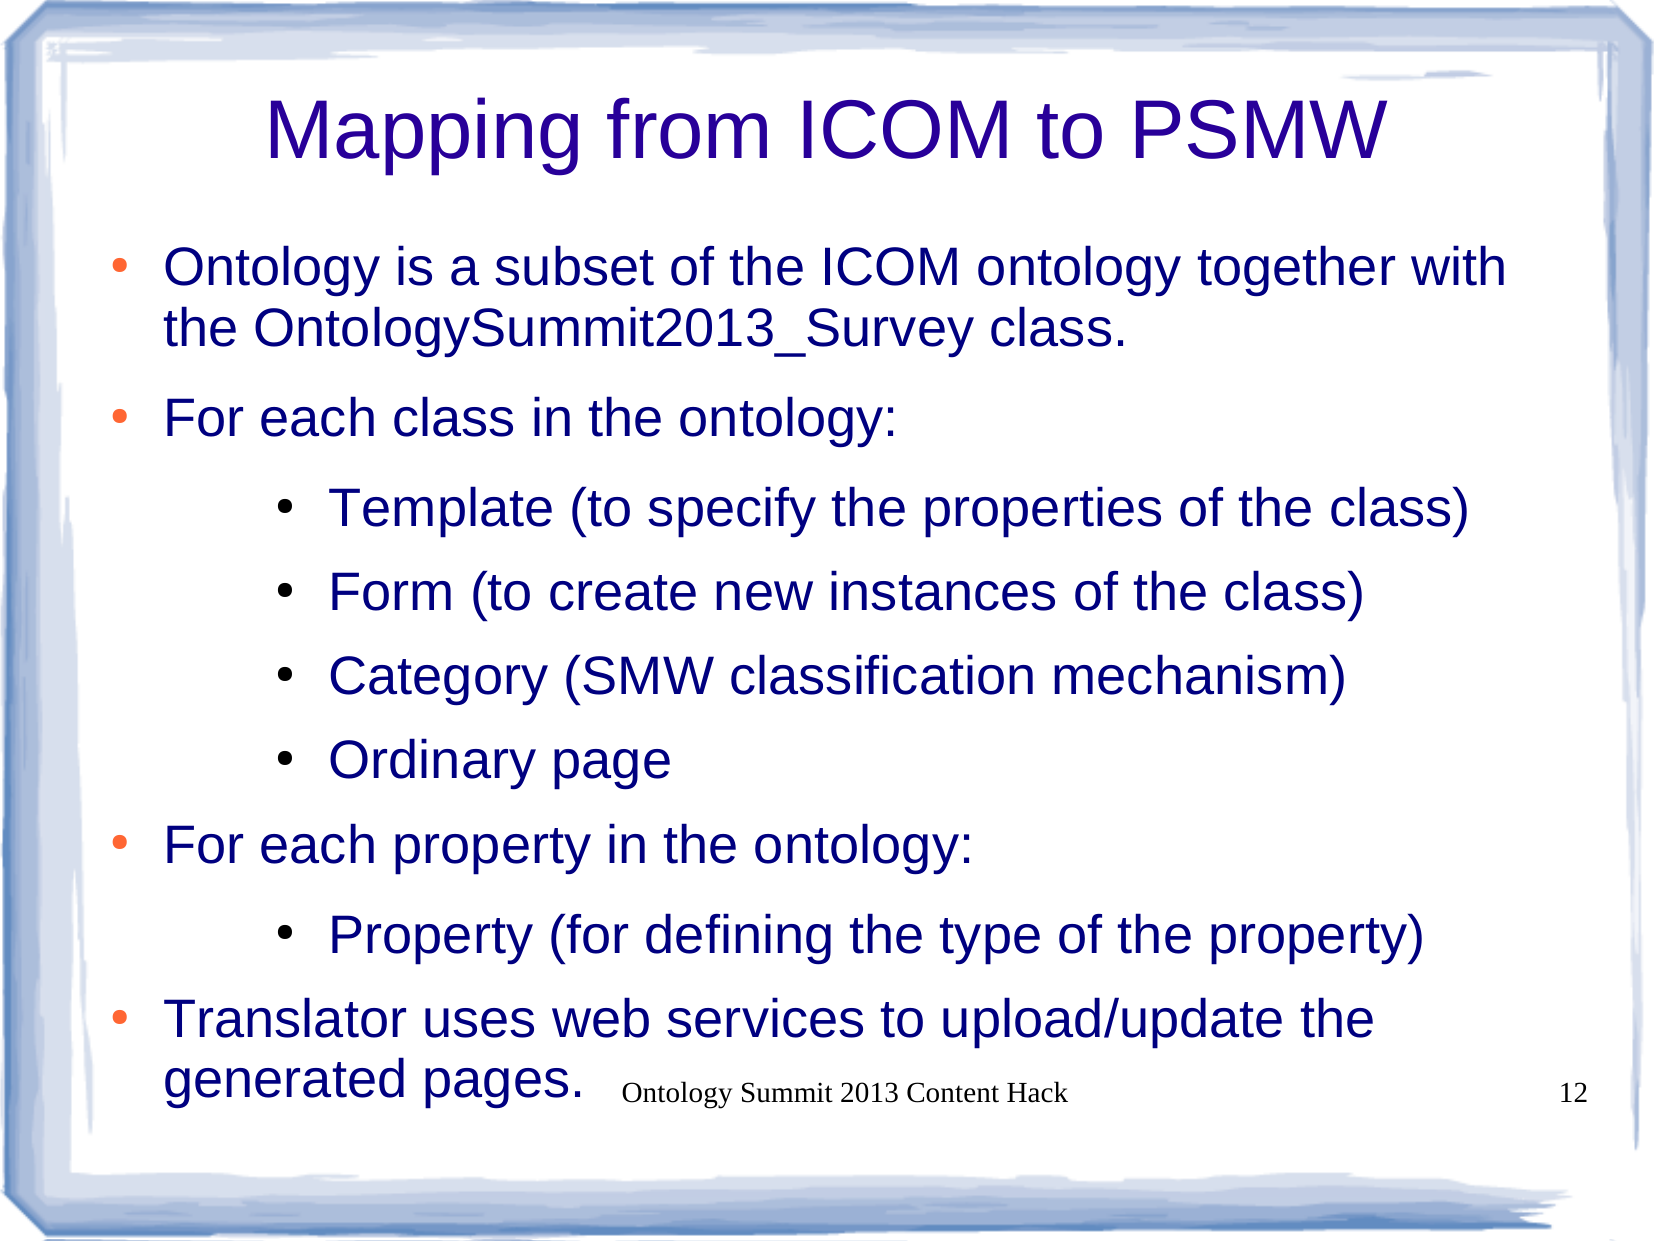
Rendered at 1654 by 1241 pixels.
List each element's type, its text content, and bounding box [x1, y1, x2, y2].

list Ontology is a subset of the ICOM ontology together with the OntologySummit2013_Survey class. For each class in the ontology: Template (to specify the properties of the class) Form (to create new instances of the class) Category (SMW classification mechanism) Ordinary page For each property in the ontology: Property (for defining the type of the property) Translator uses web services to upload/update the generated pages. [92, 236, 1546, 1110]
picture [0, 0, 1654, 1241]
title Mapping from ICOM to PSMW [82, 25, 1571, 233]
